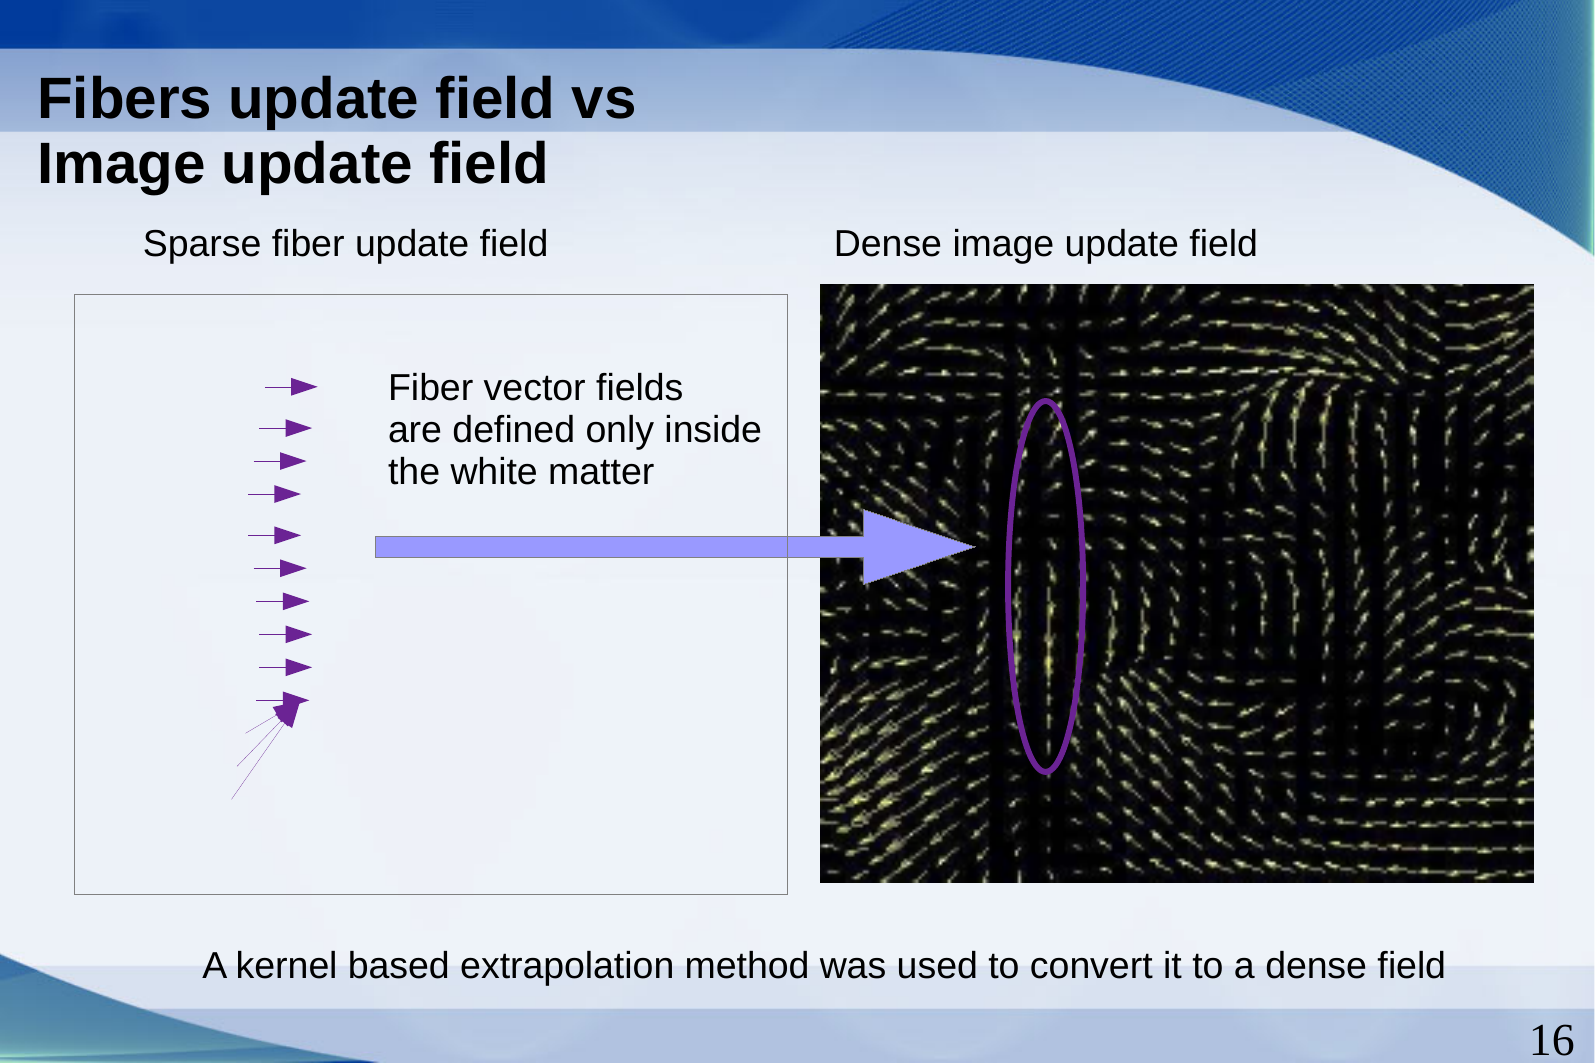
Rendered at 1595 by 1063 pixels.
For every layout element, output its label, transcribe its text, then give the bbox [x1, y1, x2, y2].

text_box A kernel based extrapolation method was used to convert it to a dense field [187, 937, 1462, 995]
title Fibers update field vs Image update field [37, 63, 1527, 263]
text_box [74, 294, 976, 895]
text_box Sparse fiber update field [128, 215, 574, 294]
text_box [1008, 400, 1084, 772]
text_box Dense image update field [819, 215, 1284, 273]
picture [0, 0, 1595, 1063]
